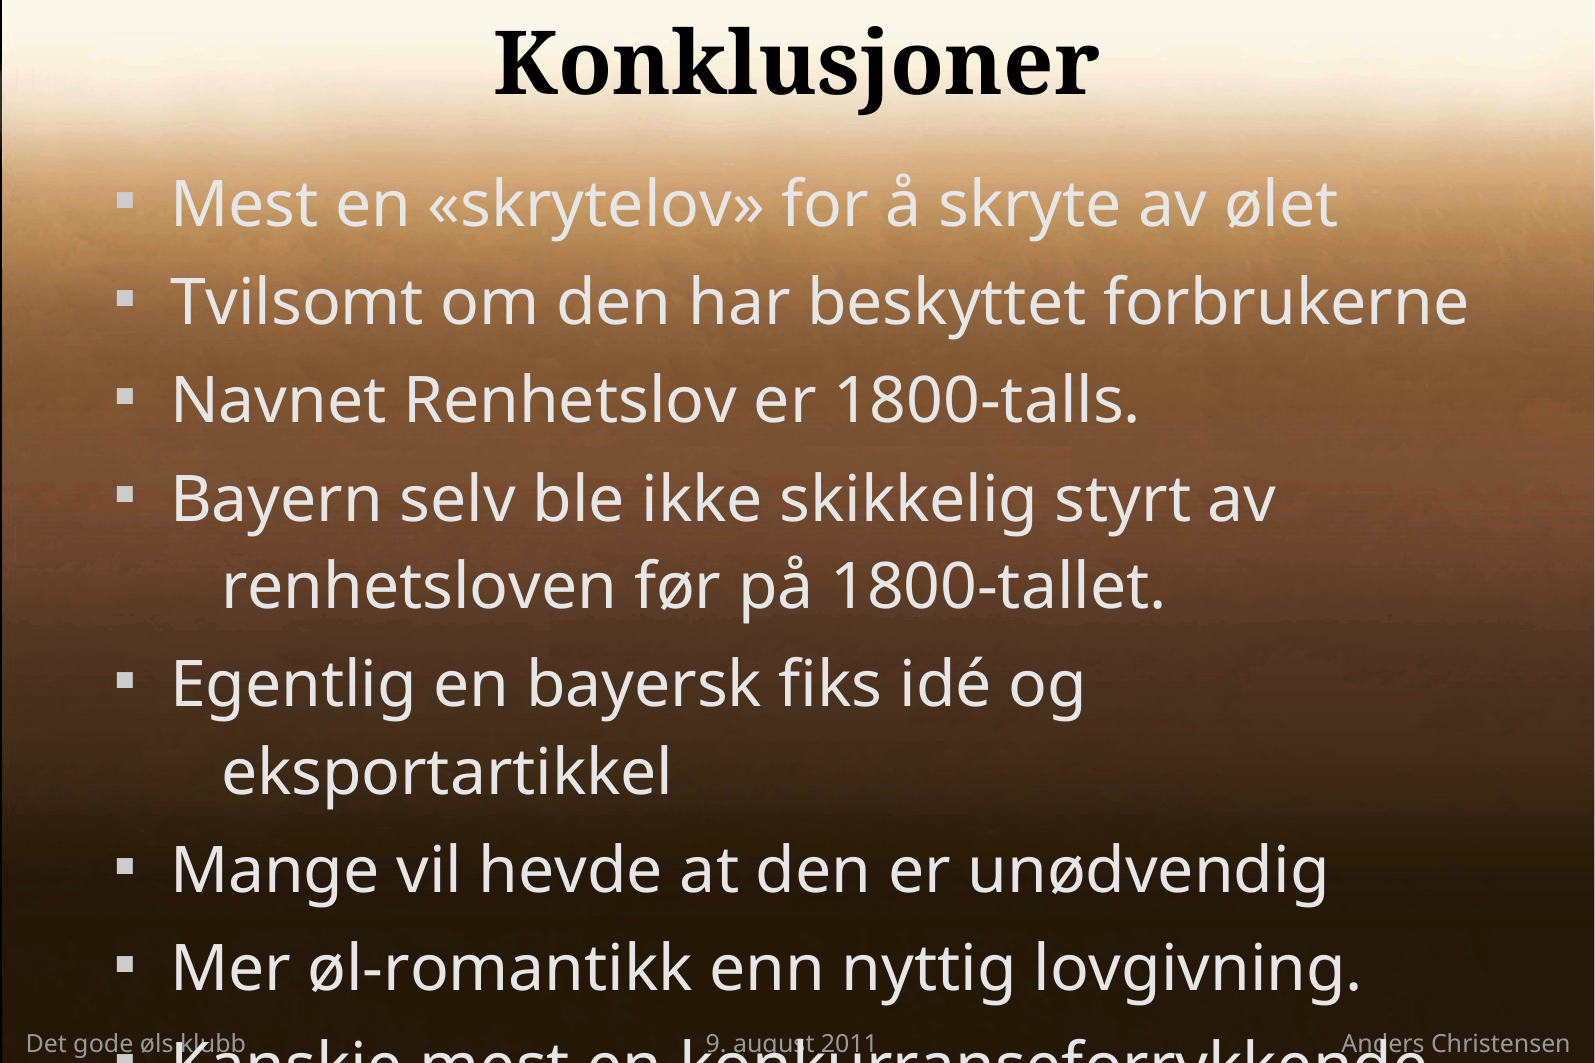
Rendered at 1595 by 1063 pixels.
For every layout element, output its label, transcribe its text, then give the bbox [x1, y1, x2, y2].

picture [1162, 1054, 1179, 1063]
picture [724, 1058, 741, 1063]
picture [431, 1058, 446, 1063]
picture [1376, 1040, 1380, 1050]
picture [1325, 1058, 1342, 1063]
list Mest en «skrytelov» for å skryte av ølet Tvilsomt om den har beskyttet forbrukerne Navnet Renhetslov er 1800-talls. Bayern selv ble ikke skikkelig styrt av renhetsloven før på 1800-tallet. Egentlig en bayersk fiks idé og eksportartikkel Mange vil hevde at den er unødvendig Mer øl-romantikk enn nyttig lovgivning. Kanskje mest en konkurranseforrykkende lov? [82, 157, 1518, 984]
picture [1036, 1058, 1051, 1063]
picture [1095, 1058, 1112, 1063]
picture [377, 1058, 392, 1063]
title Konklusjoner [79, 0, 1515, 220]
picture [0, 0, 1595, 1063]
picture [766, 1040, 773, 1050]
picture [257, 1058, 274, 1063]
picture [453, 1058, 468, 1063]
picture [1403, 1058, 1418, 1063]
picture [634, 1058, 651, 1063]
picture [490, 1058, 505, 1063]
picture [967, 1058, 984, 1063]
picture [597, 1058, 612, 1063]
picture [1287, 1058, 1302, 1063]
picture [764, 1058, 781, 1063]
picture [1363, 1058, 1379, 1063]
